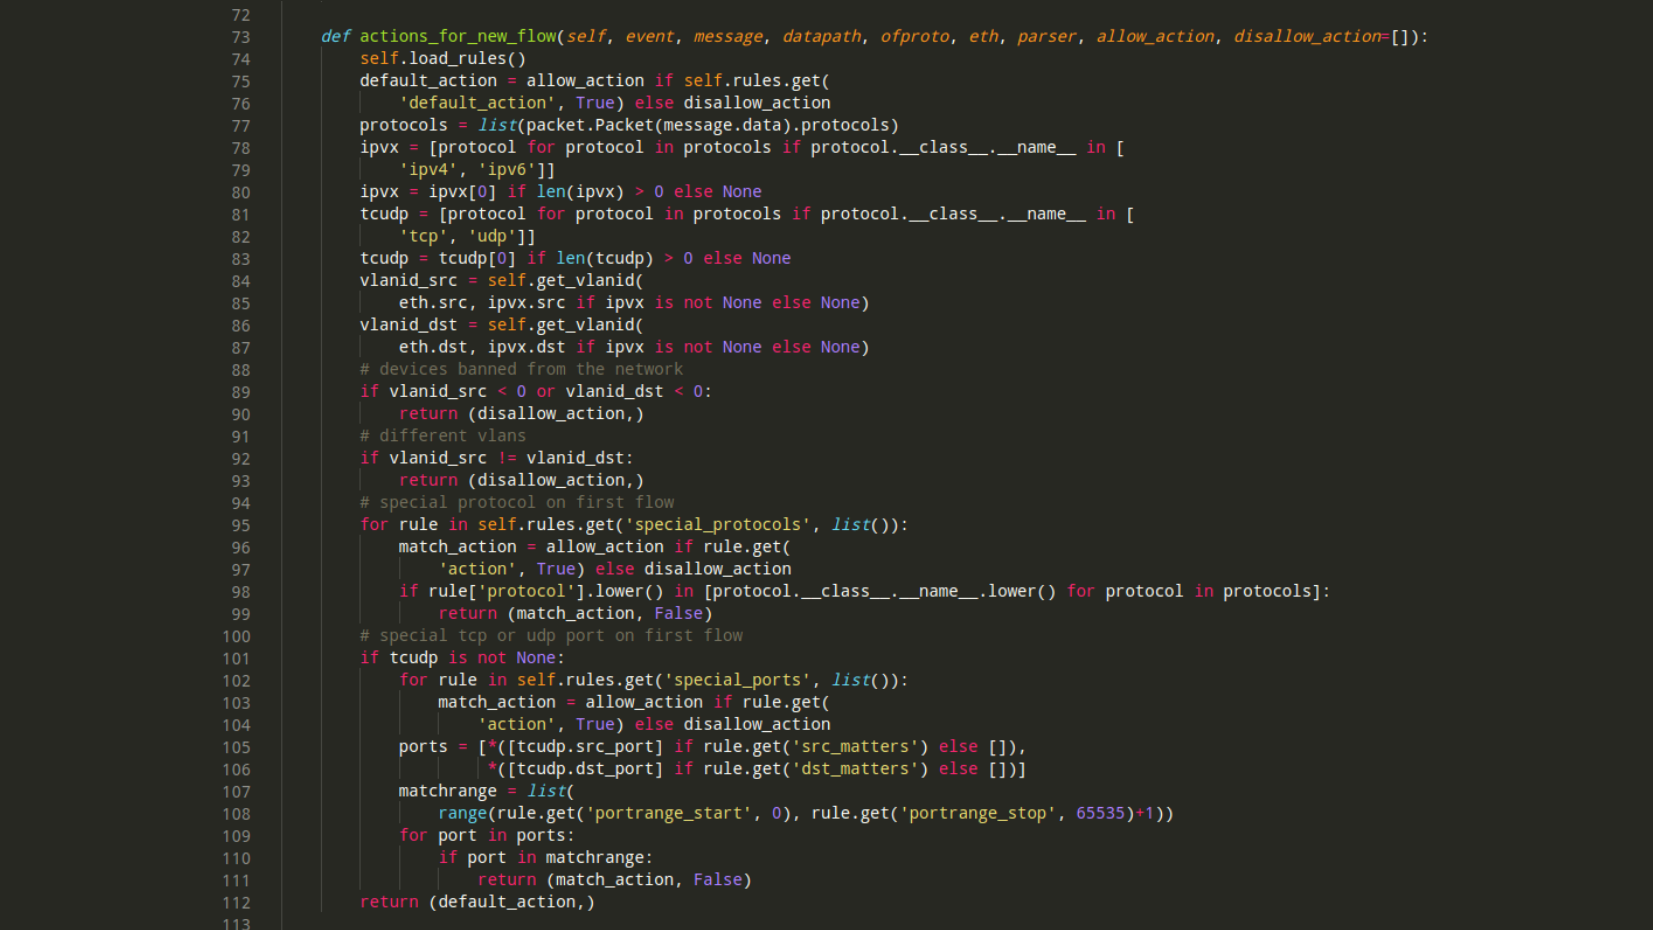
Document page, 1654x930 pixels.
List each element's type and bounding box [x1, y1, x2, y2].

picture [217, 1, 1439, 930]
